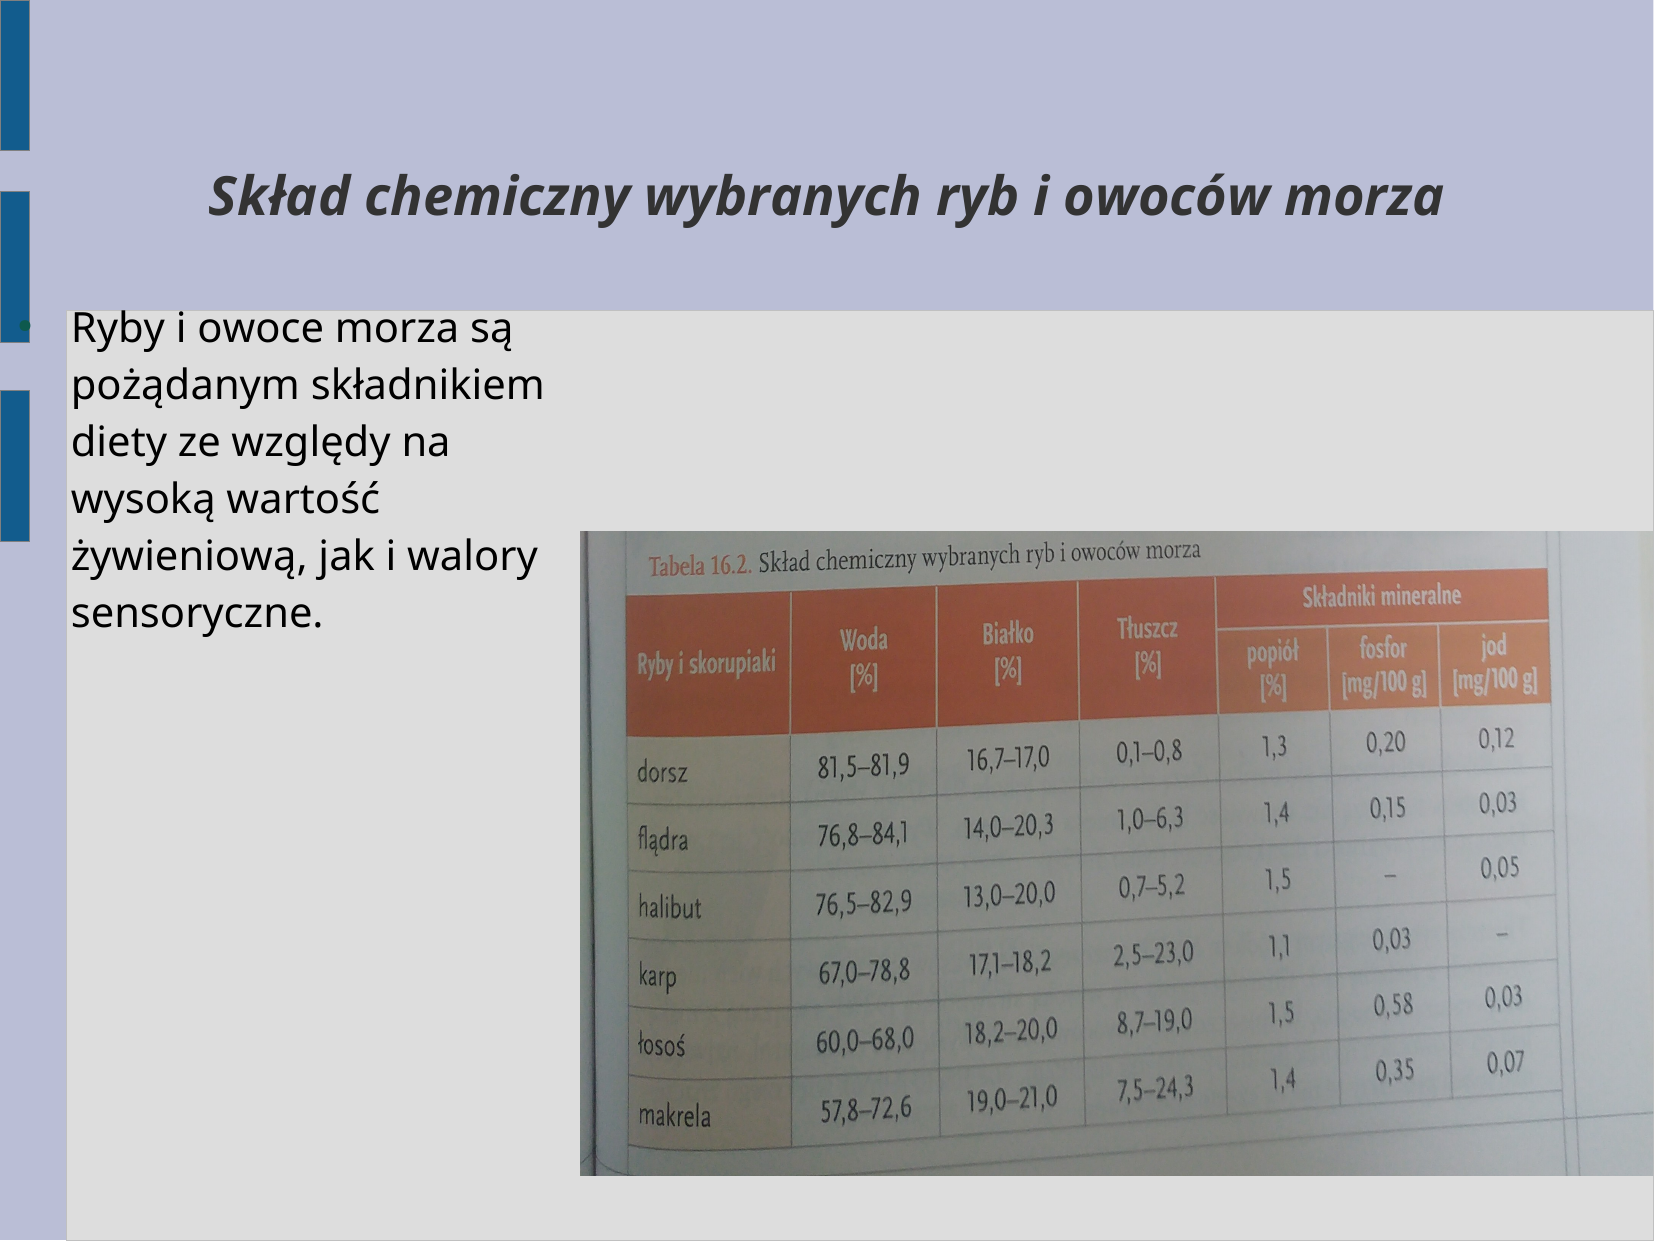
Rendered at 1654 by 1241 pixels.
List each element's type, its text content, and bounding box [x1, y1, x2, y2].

title Skład chemiczny wybranych ryb i owoców morza [121, 91, 1534, 299]
list Ryby i owoce morza są pożądanym składnikiem diety ze względy na wysoką wartość żywieniową, jak i walory sensoryczne. [0, 298, 603, 1127]
picture [580, 531, 1654, 1176]
